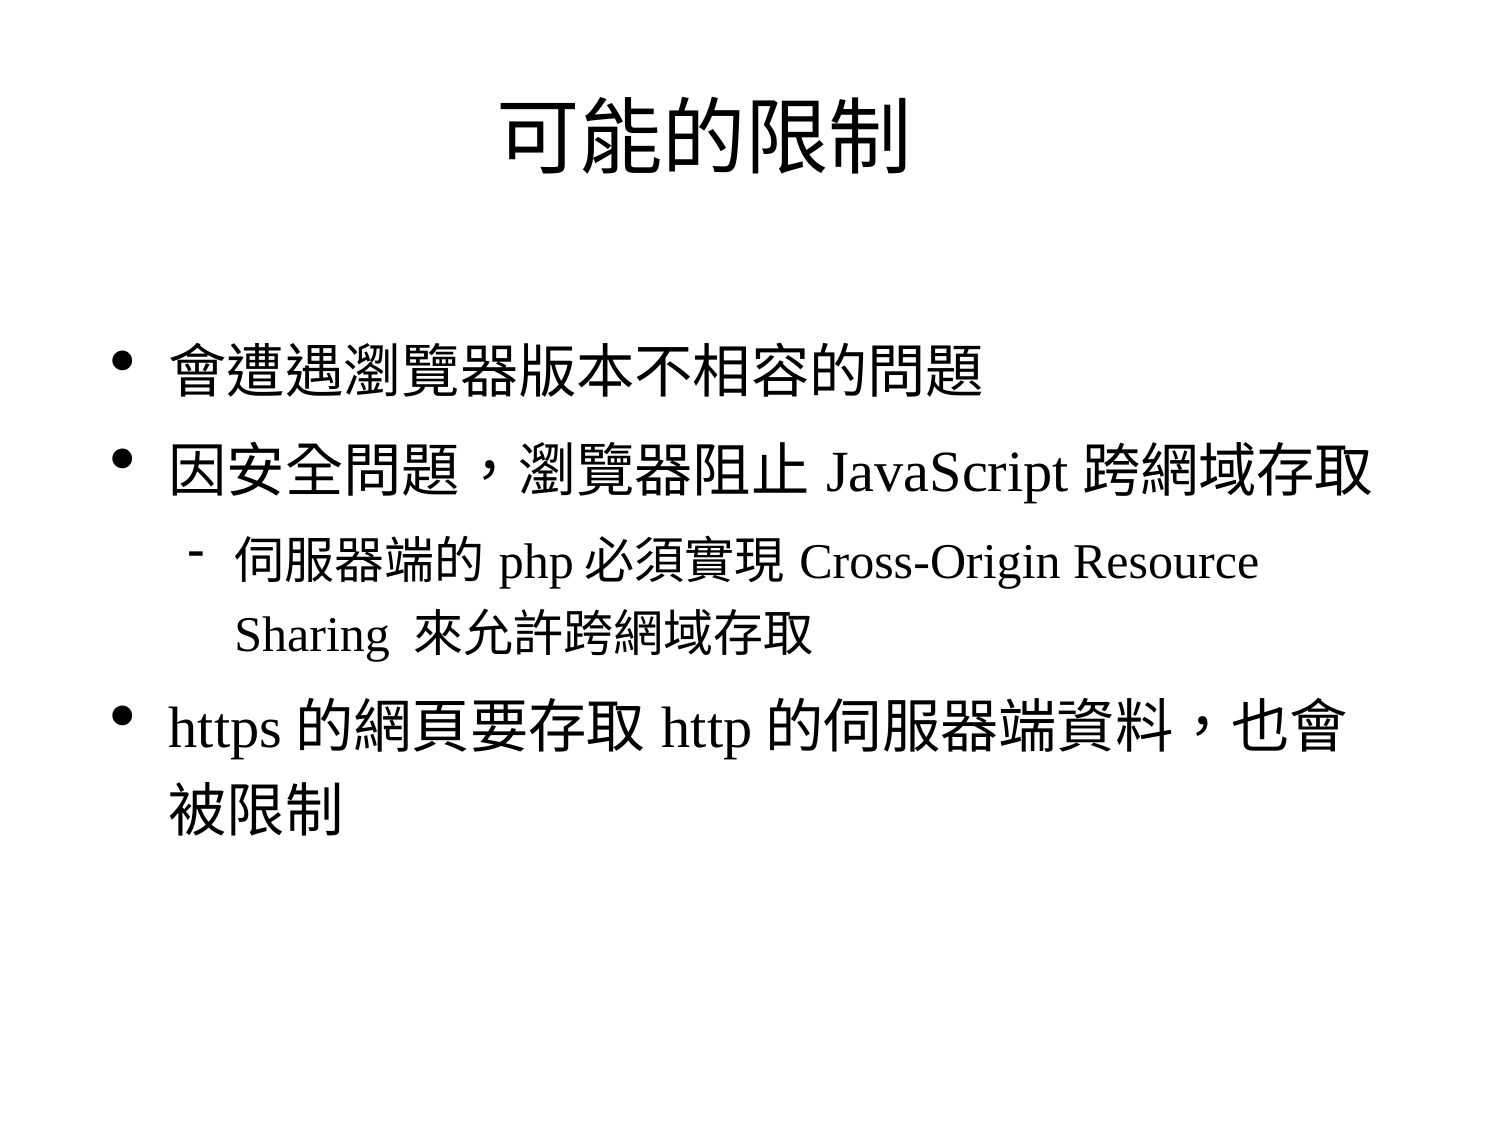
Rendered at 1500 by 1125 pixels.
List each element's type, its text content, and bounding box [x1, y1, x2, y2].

list 會遭遇瀏覽器版本不相容的問題 因安全問題，瀏覽器阻止JavaScript跨網域存取 伺服器端的php必須實現Cross-Origin Resource Sharing 來允許跨網域存取 https的網頁要存取http的伺服器端資料，也會被限制 [112, 324, 1388, 1068]
title 可能的限制 [66, 37, 1342, 225]
